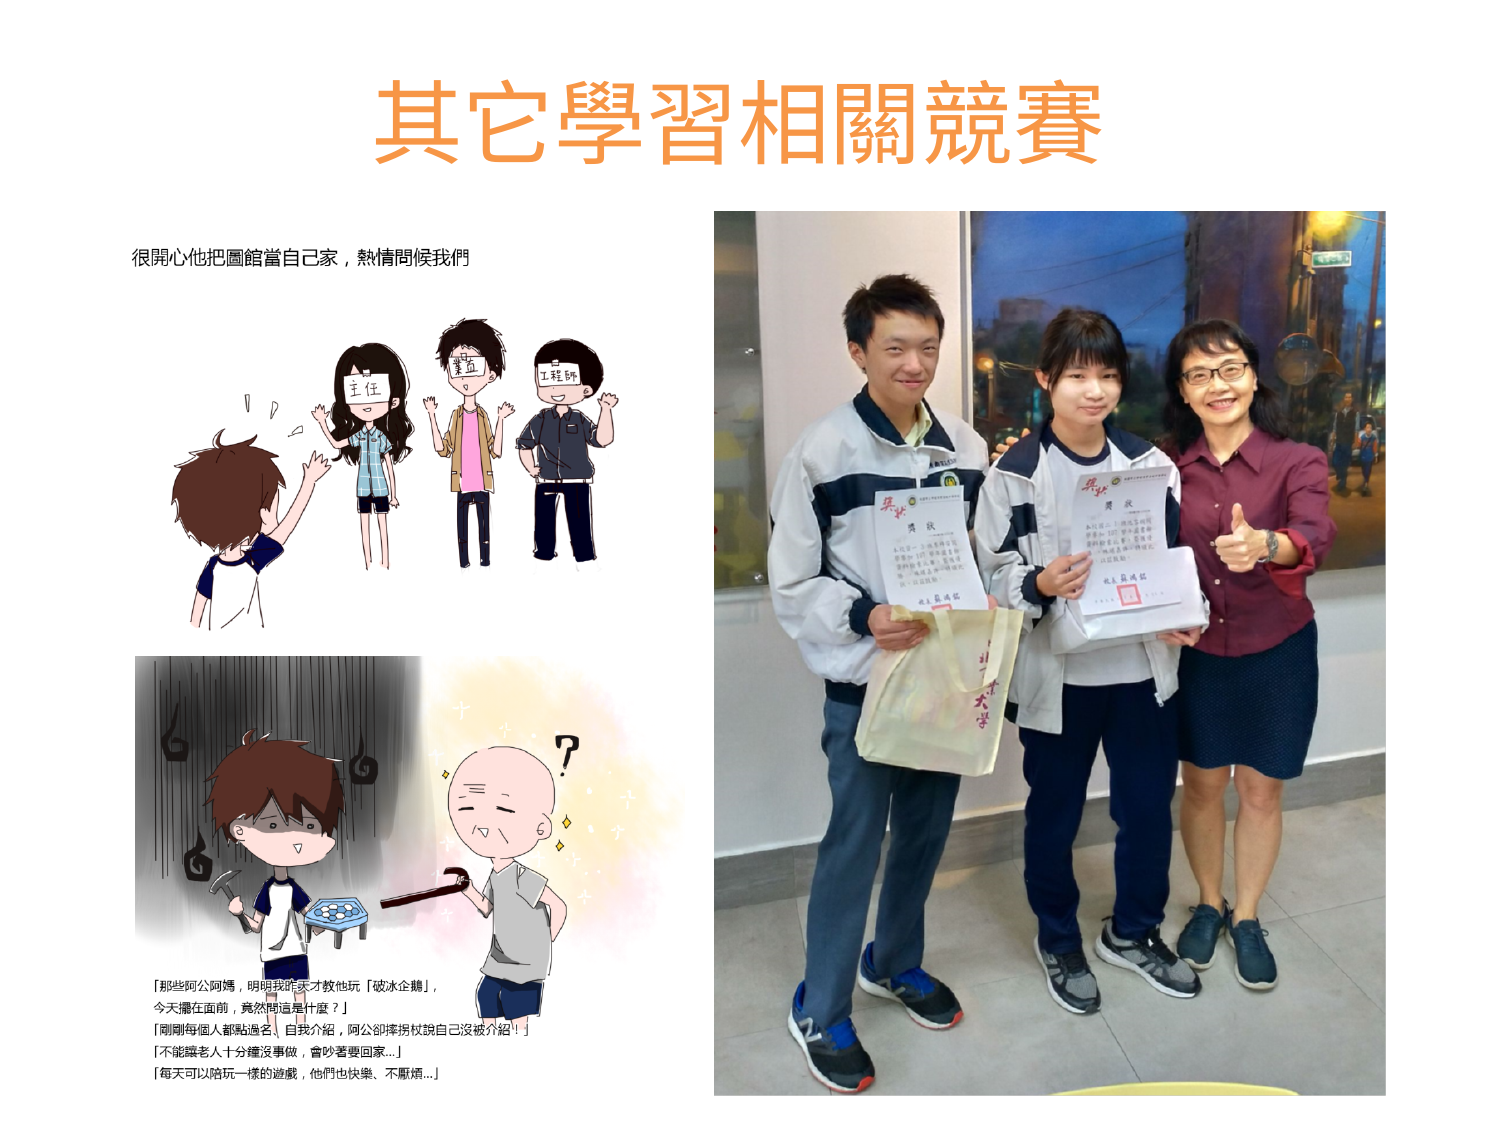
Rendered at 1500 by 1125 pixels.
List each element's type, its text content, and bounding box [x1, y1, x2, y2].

picture [112, 194, 661, 634]
picture [135, 656, 685, 1096]
picture [714, 211, 1386, 1096]
title 其它學習相關競賽 [63, 27, 1414, 216]
